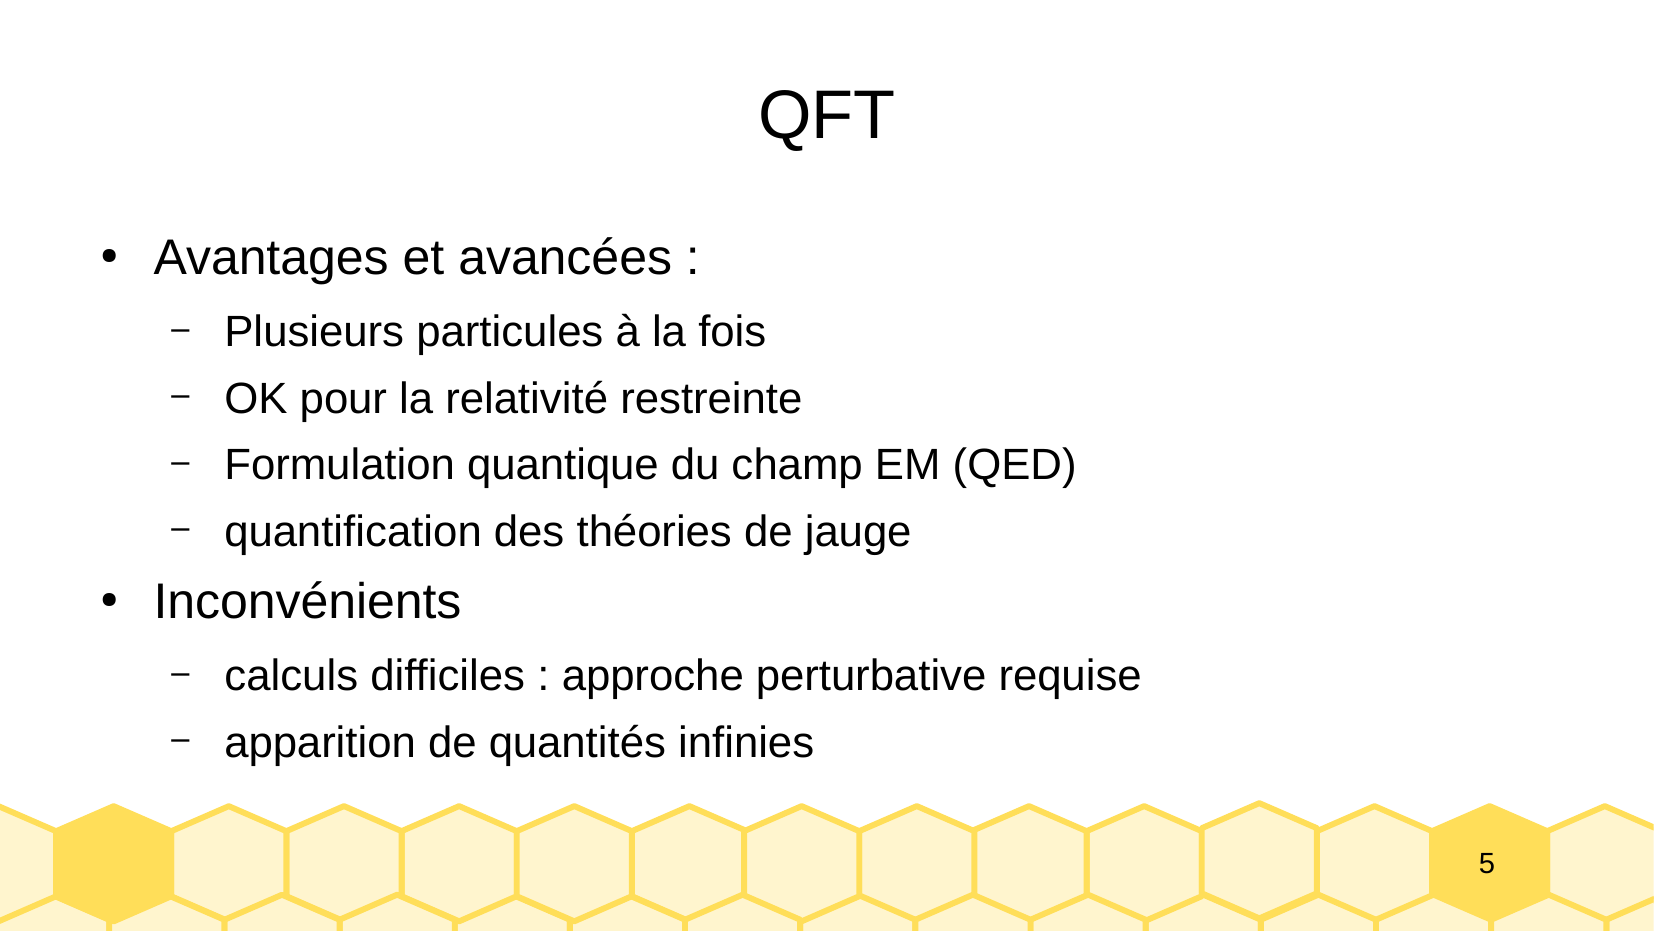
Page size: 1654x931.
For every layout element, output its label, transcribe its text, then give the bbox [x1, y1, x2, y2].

title QFT [82, 37, 1571, 193]
list Avantages et avancées : Plusieurs particules à la fois OK pour la relativité restreinte Formulation quantique du champ EM (QED) quantification des théories de jauge Inconvénients calculs difficiles : approche perturbative requise apparition de quantités infinies [82, 229, 1571, 769]
